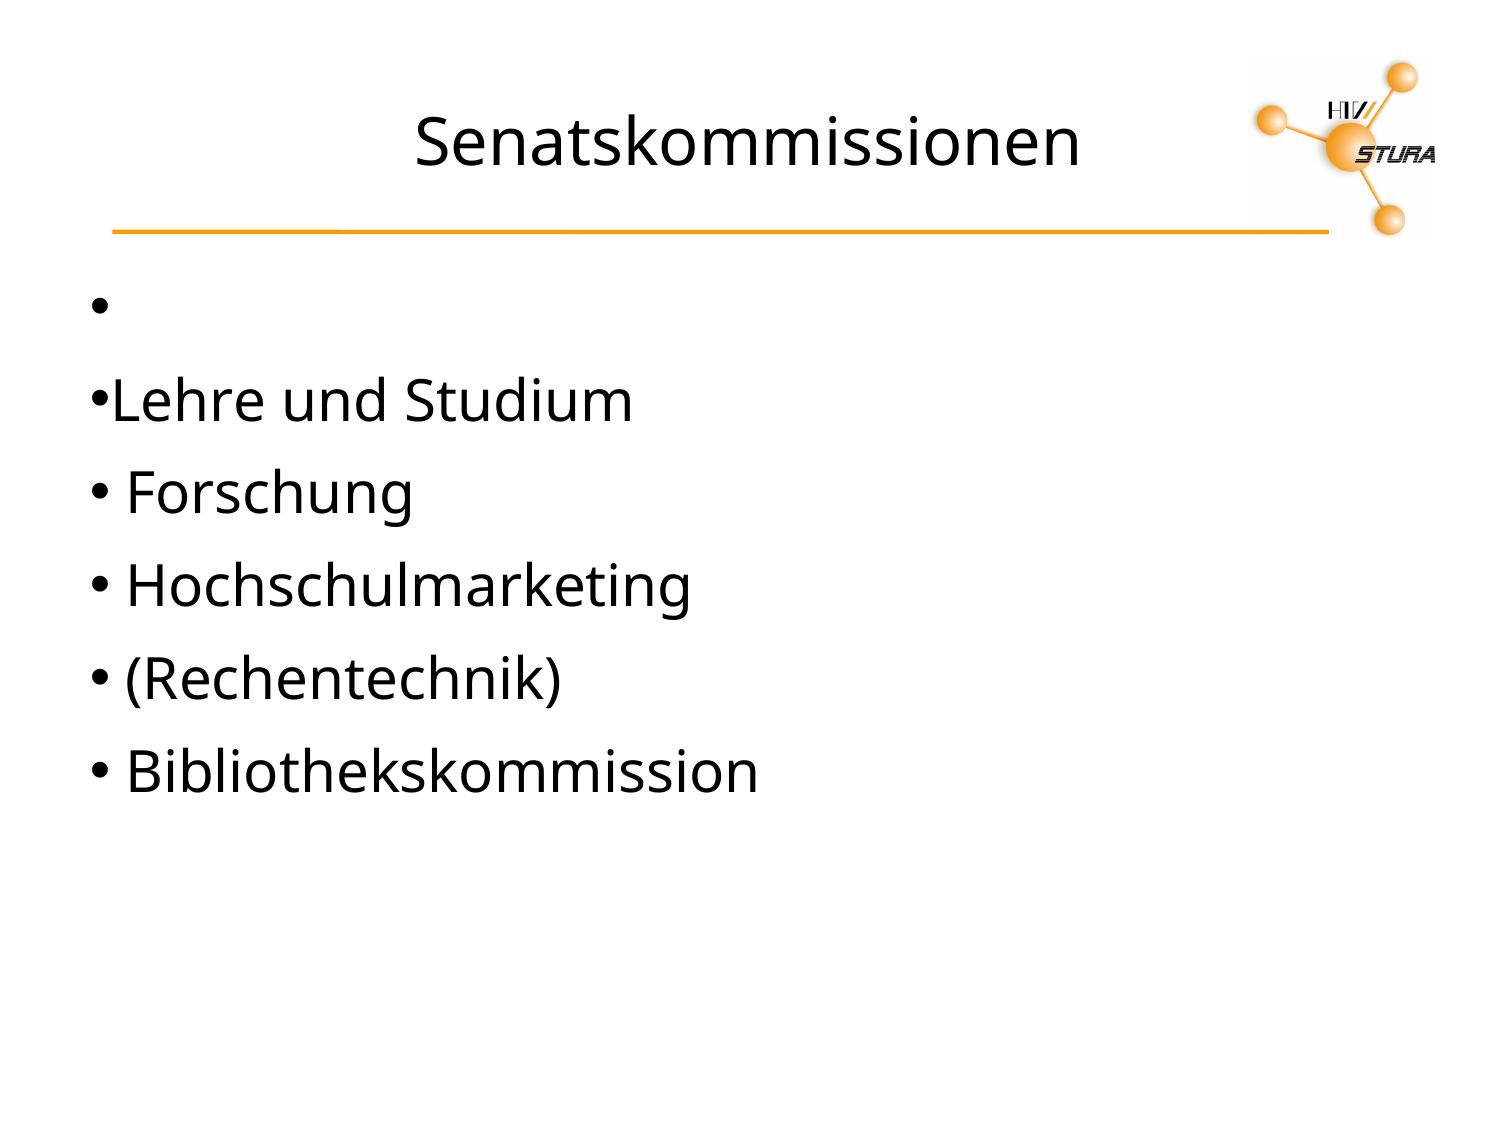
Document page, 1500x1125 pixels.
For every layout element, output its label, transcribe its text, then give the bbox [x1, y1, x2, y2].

title Senatskommissionen [74, 90, 1424, 187]
list Lehre und Studium Forschung Hochschulmarketing (Rechentechnik) Bibliothekskommission [75, 262, 1426, 1063]
